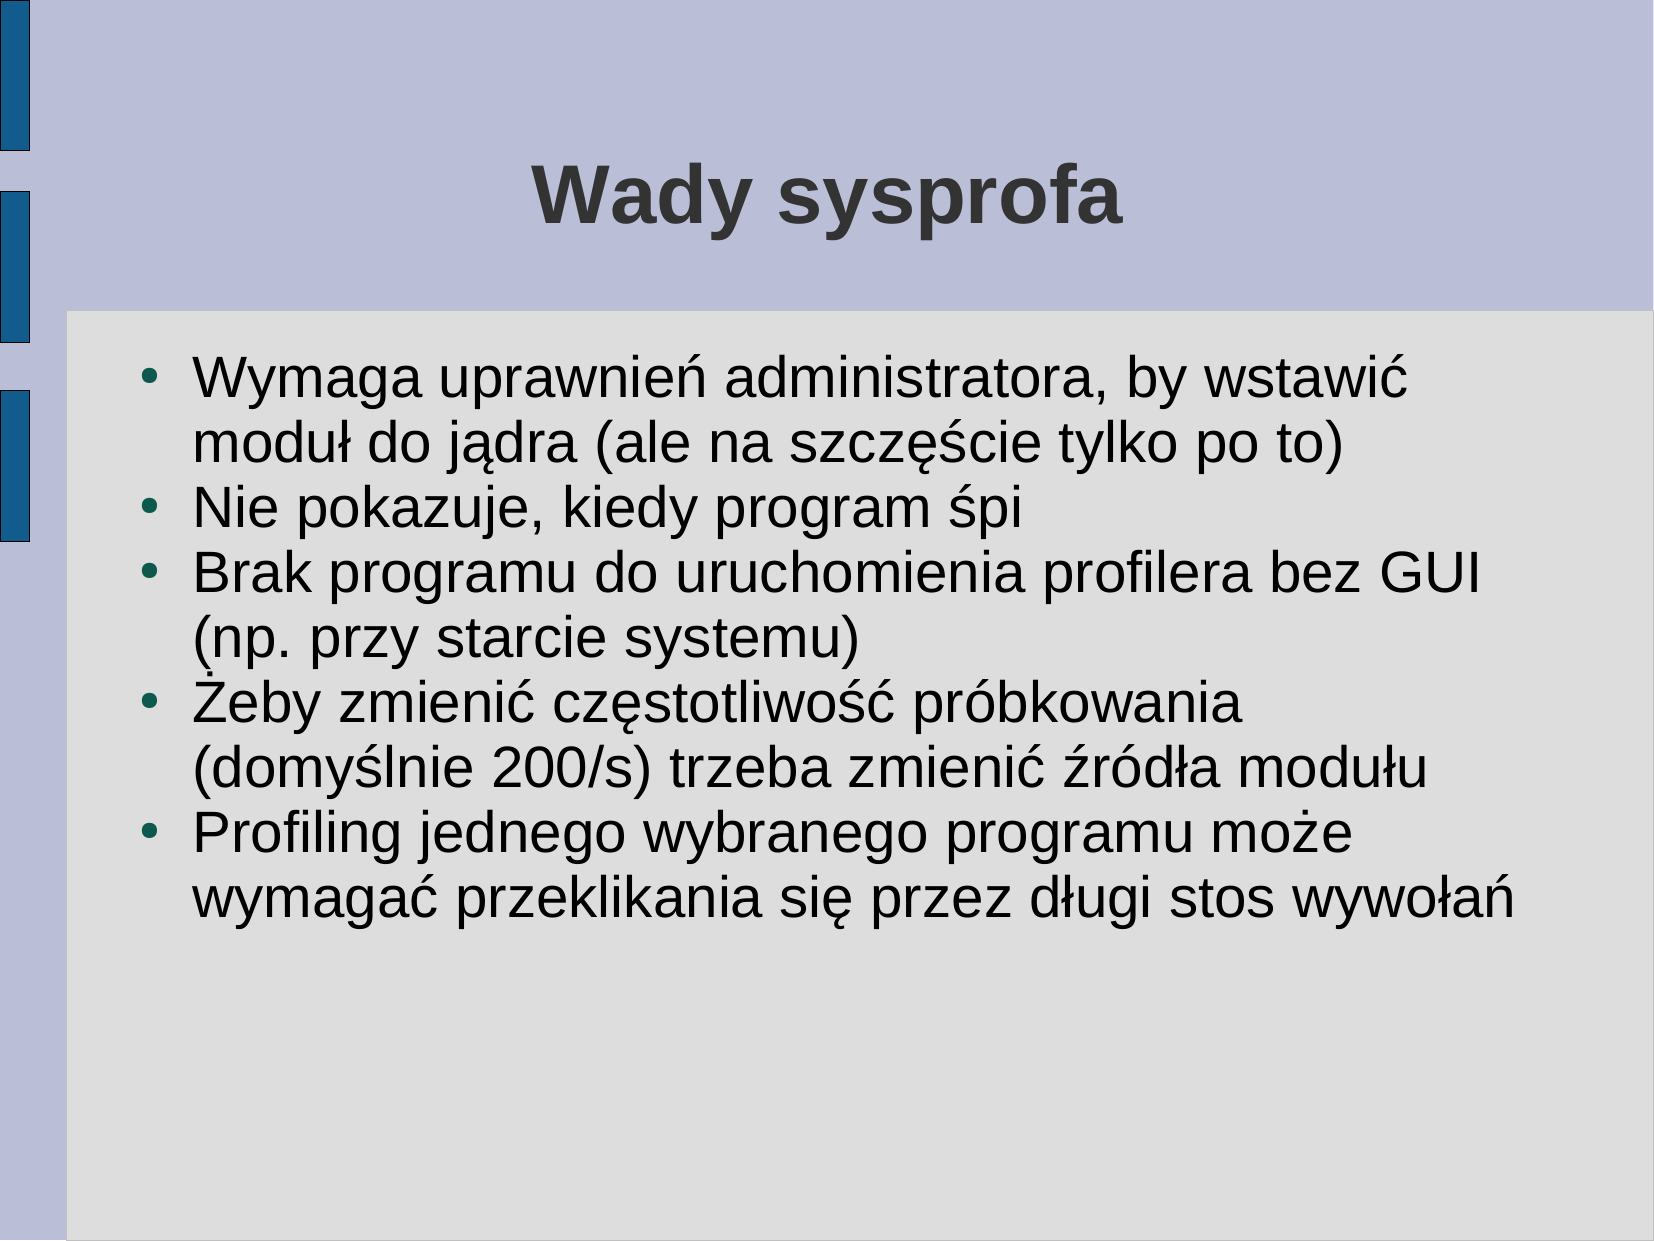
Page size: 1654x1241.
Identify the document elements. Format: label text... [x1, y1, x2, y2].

list Wymaga uprawnień administratora, by wstawić moduł do jądra (ale na szczęście tylko po to) Nie pokazuje, kiedy program śpi Brak programu do uruchomienia profilera bez GUI (np. przy starcie systemu) Żeby zmienić częstotliwość próbkowania (domyślnie 200/s) trzeba zmienić źródła modułu Profiling jednego wybranego programu może wymagać przeklikania się przez długi stos wywołań [121, 344, 1534, 1127]
title Wady sysprofa [121, 91, 1534, 299]
